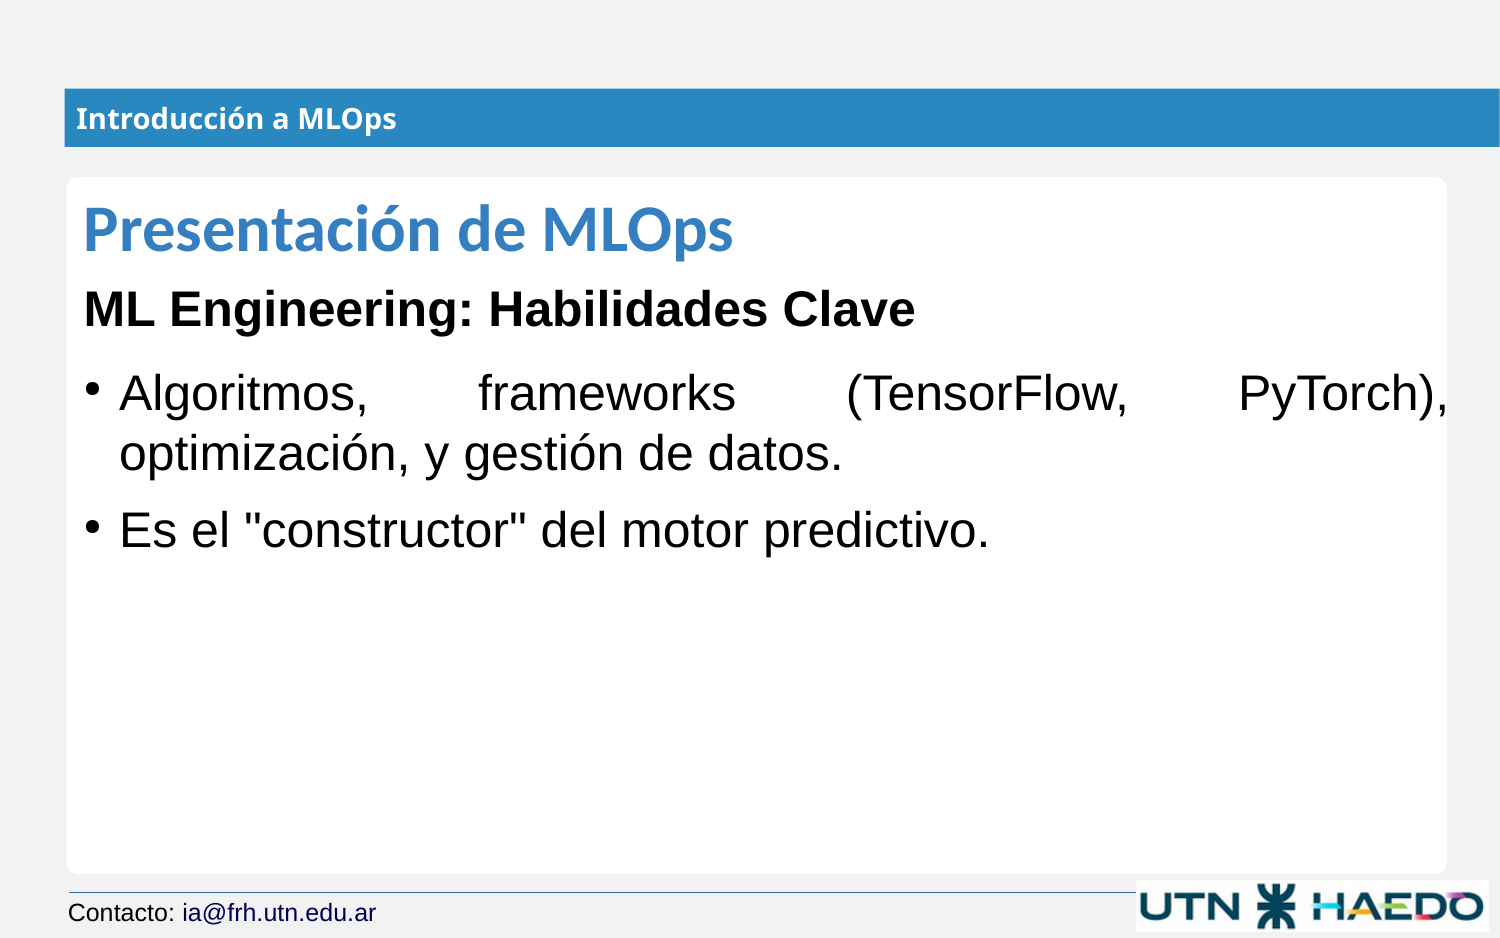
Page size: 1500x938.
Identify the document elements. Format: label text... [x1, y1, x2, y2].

text_box Presentación de MLOps ML Engineering: Habilidades Clave Algoritmos, frameworks (TensorFlow, PyTorch), optimización, y gestión de datos. Es el "constructor" del motor predictivo. [68, 177, 1465, 874]
picture [1136, 880, 1489, 932]
text_box Introducción a MLOps [64, 88, 1500, 147]
